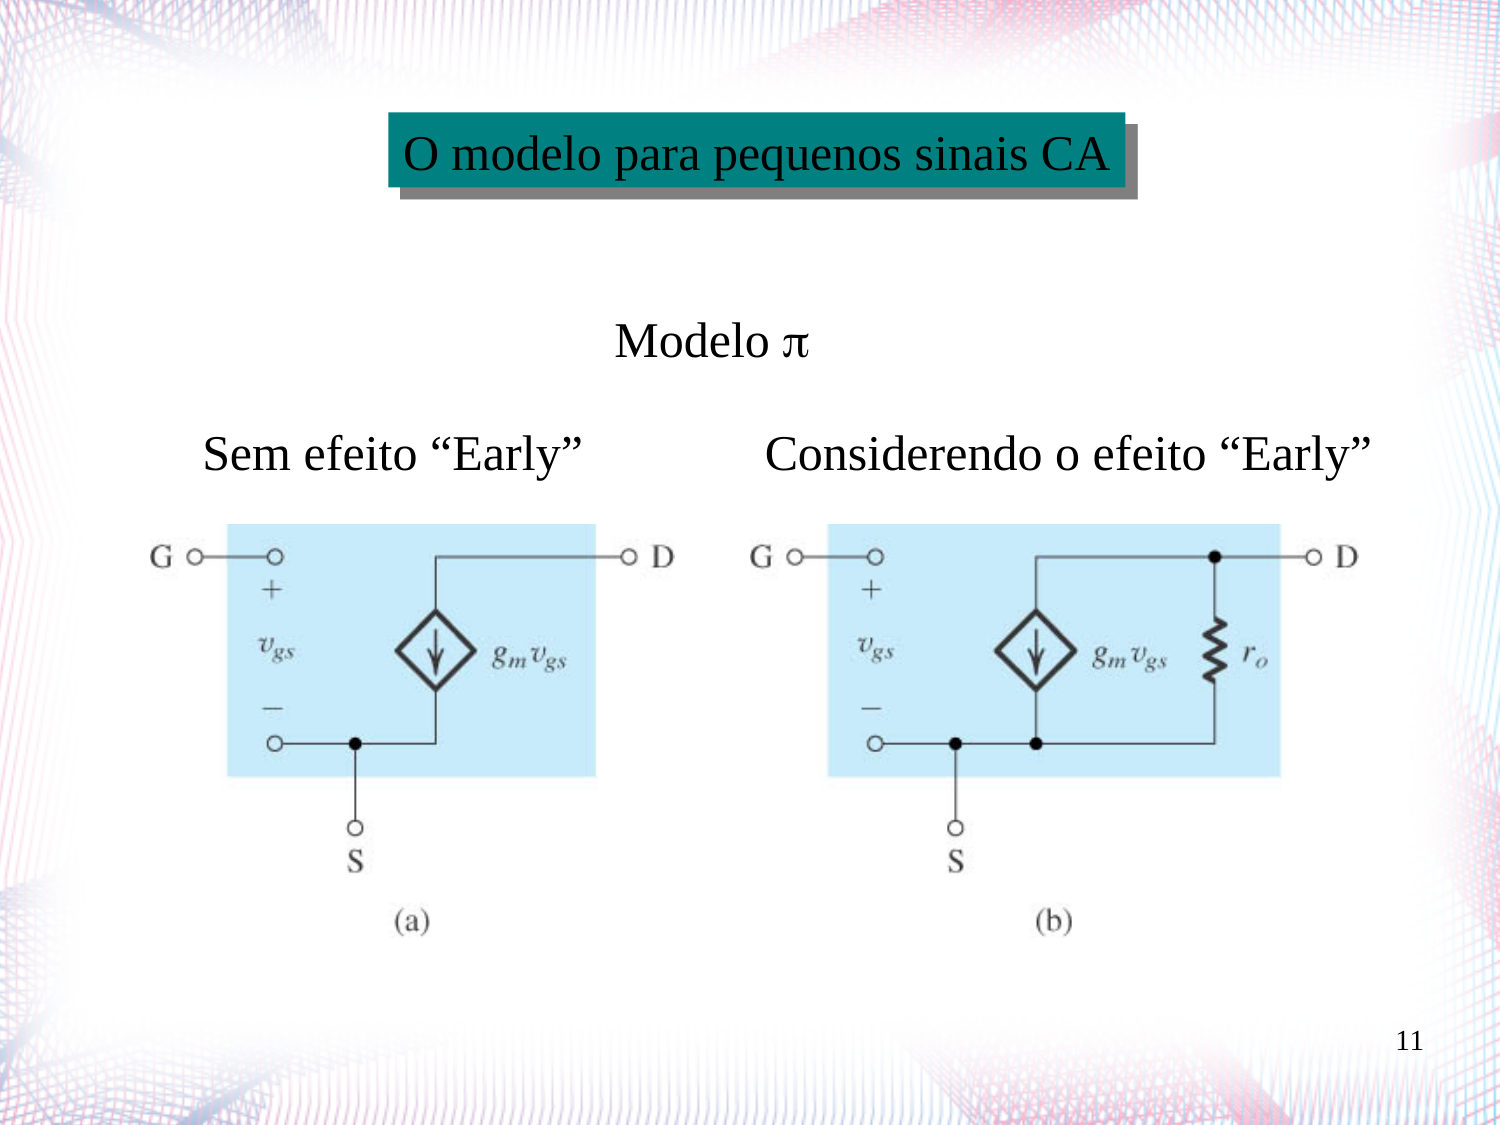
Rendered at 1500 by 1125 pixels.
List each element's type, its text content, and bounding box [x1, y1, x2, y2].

text_box Sem efeito “Early” [187, 412, 599, 488]
text_box Considerendo o efeito “Early” [750, 412, 1426, 488]
picture [0, 0, 1500, 1125]
text_box O modelo para pequenos sinais CA [388, 112, 1126, 188]
text_box Modelo p [599, 299, 826, 375]
